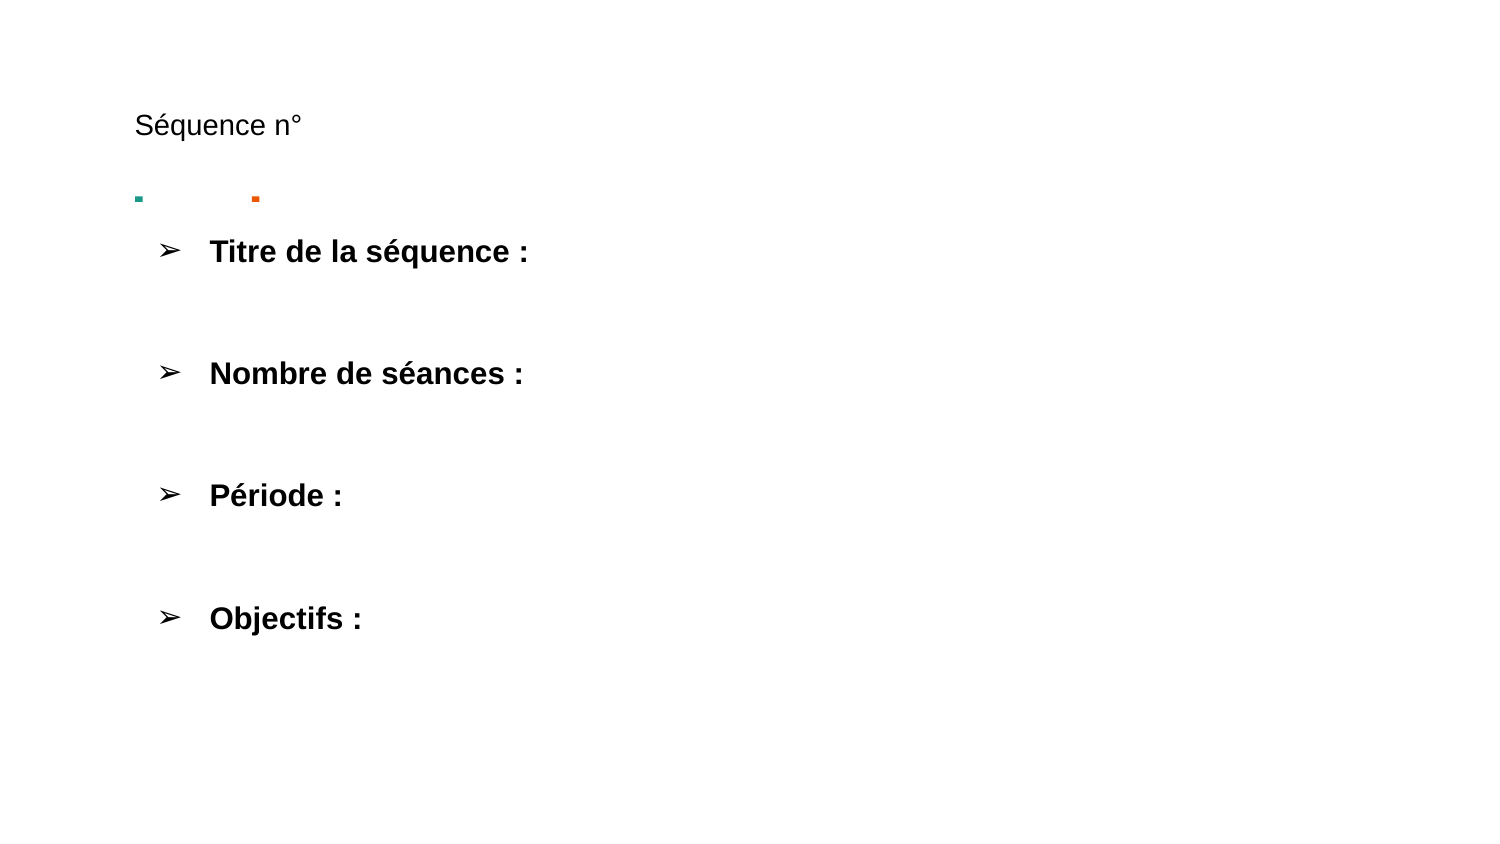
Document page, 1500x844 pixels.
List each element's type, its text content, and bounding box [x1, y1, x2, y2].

title Séquence n° [119, 90, 1381, 179]
list Titre de la séquence : Nombre de séances : Période : Objectifs : [119, 215, 1381, 822]
